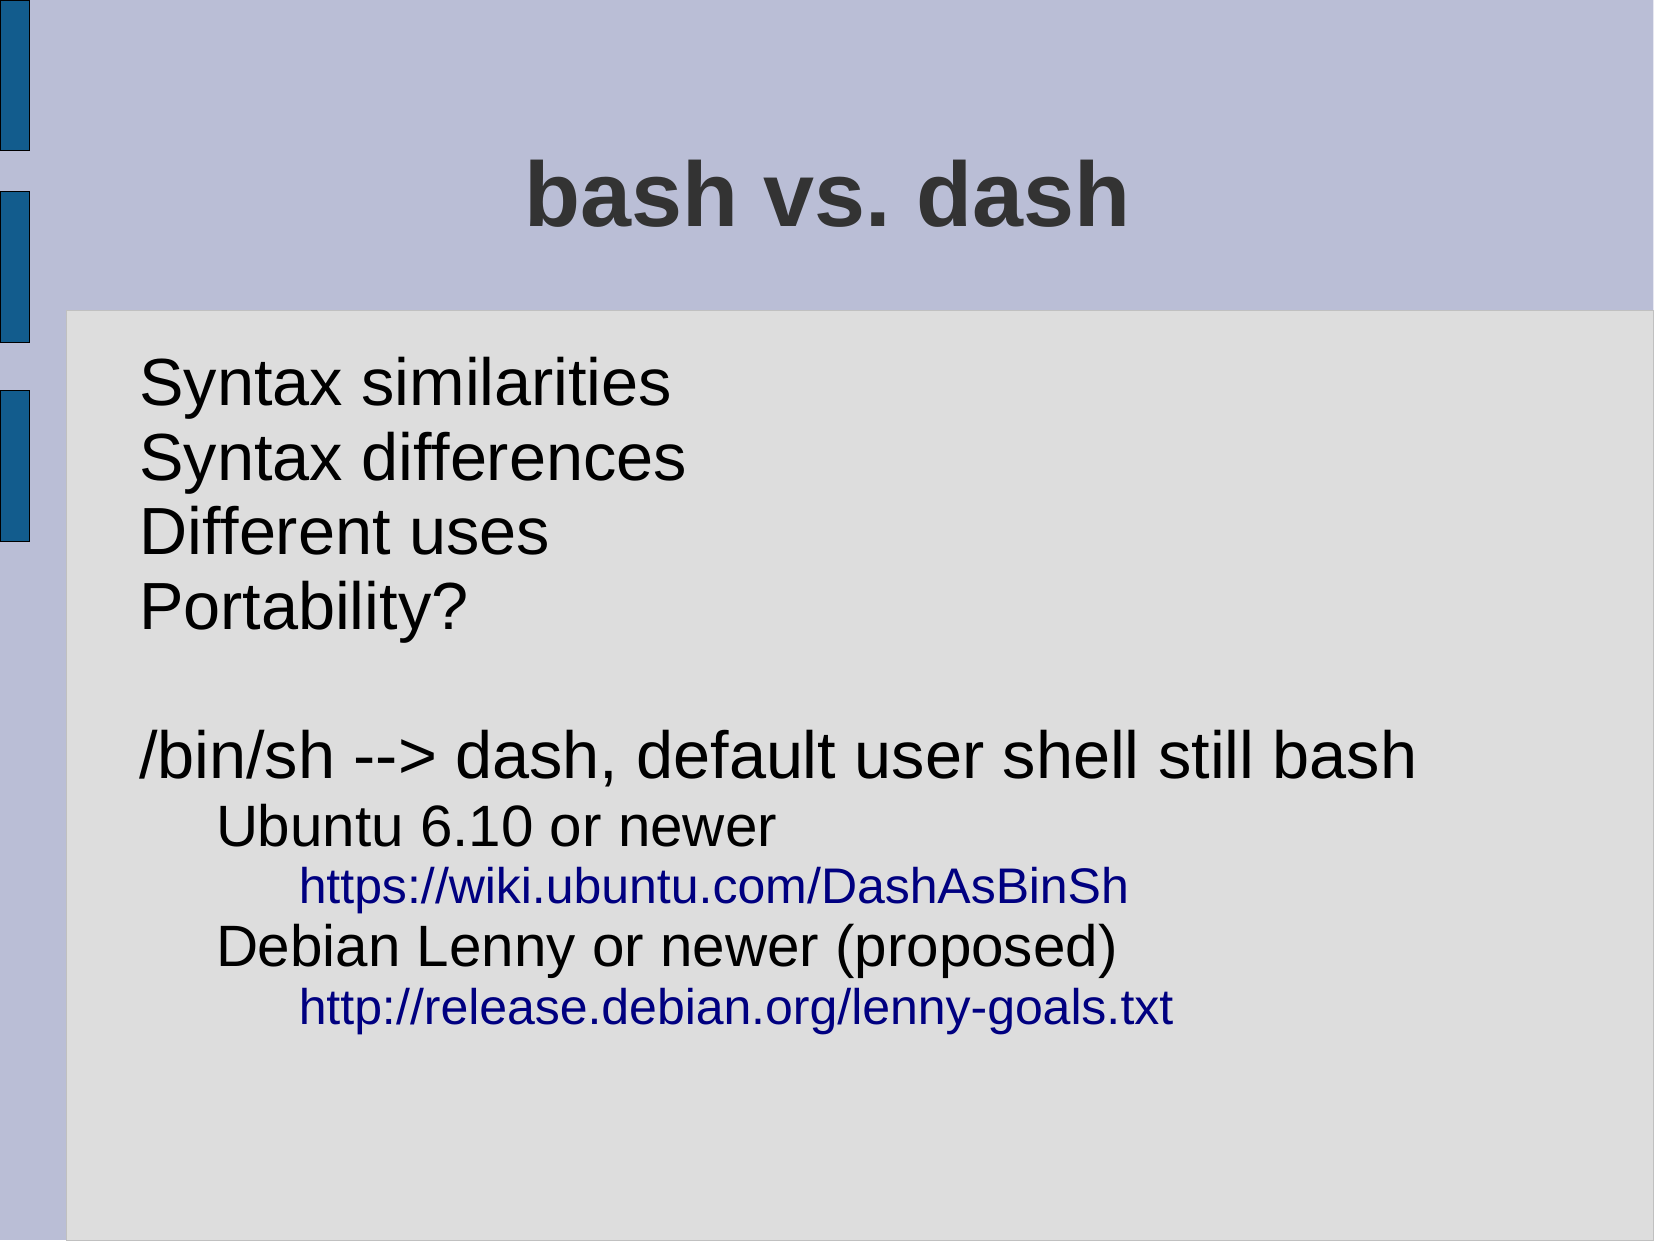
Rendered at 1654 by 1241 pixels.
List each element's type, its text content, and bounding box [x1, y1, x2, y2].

title bash vs. dash [121, 98, 1534, 291]
list Syntax similarities Syntax differences Different uses Portability? /bin/sh --> dash, default user shell still bash Ubuntu 6.10 or newer https://wiki.ubuntu.com/DashAsBinSh Debian Lenny or newer (proposed) http://release.debian.org/lenny-goals.txt [121, 344, 1534, 1112]
